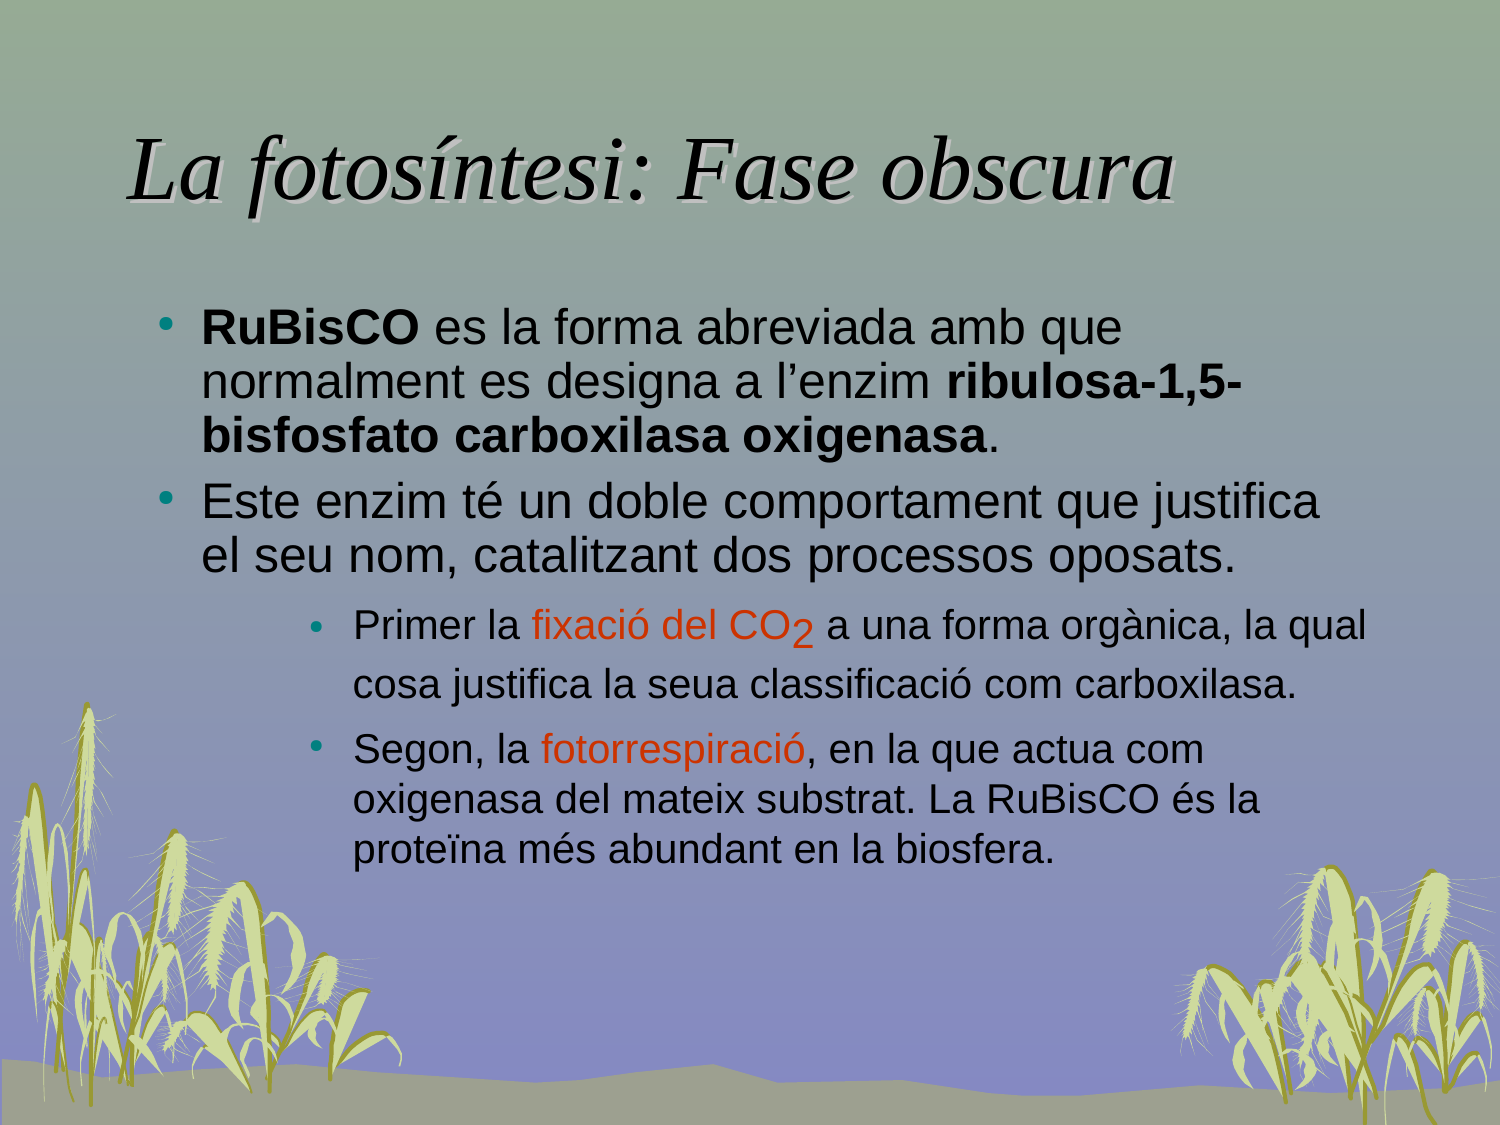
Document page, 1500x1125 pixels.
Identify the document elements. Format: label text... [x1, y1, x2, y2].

list RuBisCO es la forma abreviada amb que normalment es designa a l’enzim ribulosa-1,5-bisfosfato carboxilasa oxigenasa. Este enzim té un doble comportament que justifica el seu nom, catalitzant dos processos oposats. Primer la fixació del CO2 a una forma orgànica, la qual cosa justifica la seua classificació com carboxilasa. Segon, la fotorrespiració, en la que actua com oxigenasa del mateix substrat. La RuBisCO és la proteïna més abundant en la biosfera. [112, 293, 1388, 969]
title La fotosíntesi: Fase obscura [112, 68, 1388, 257]
